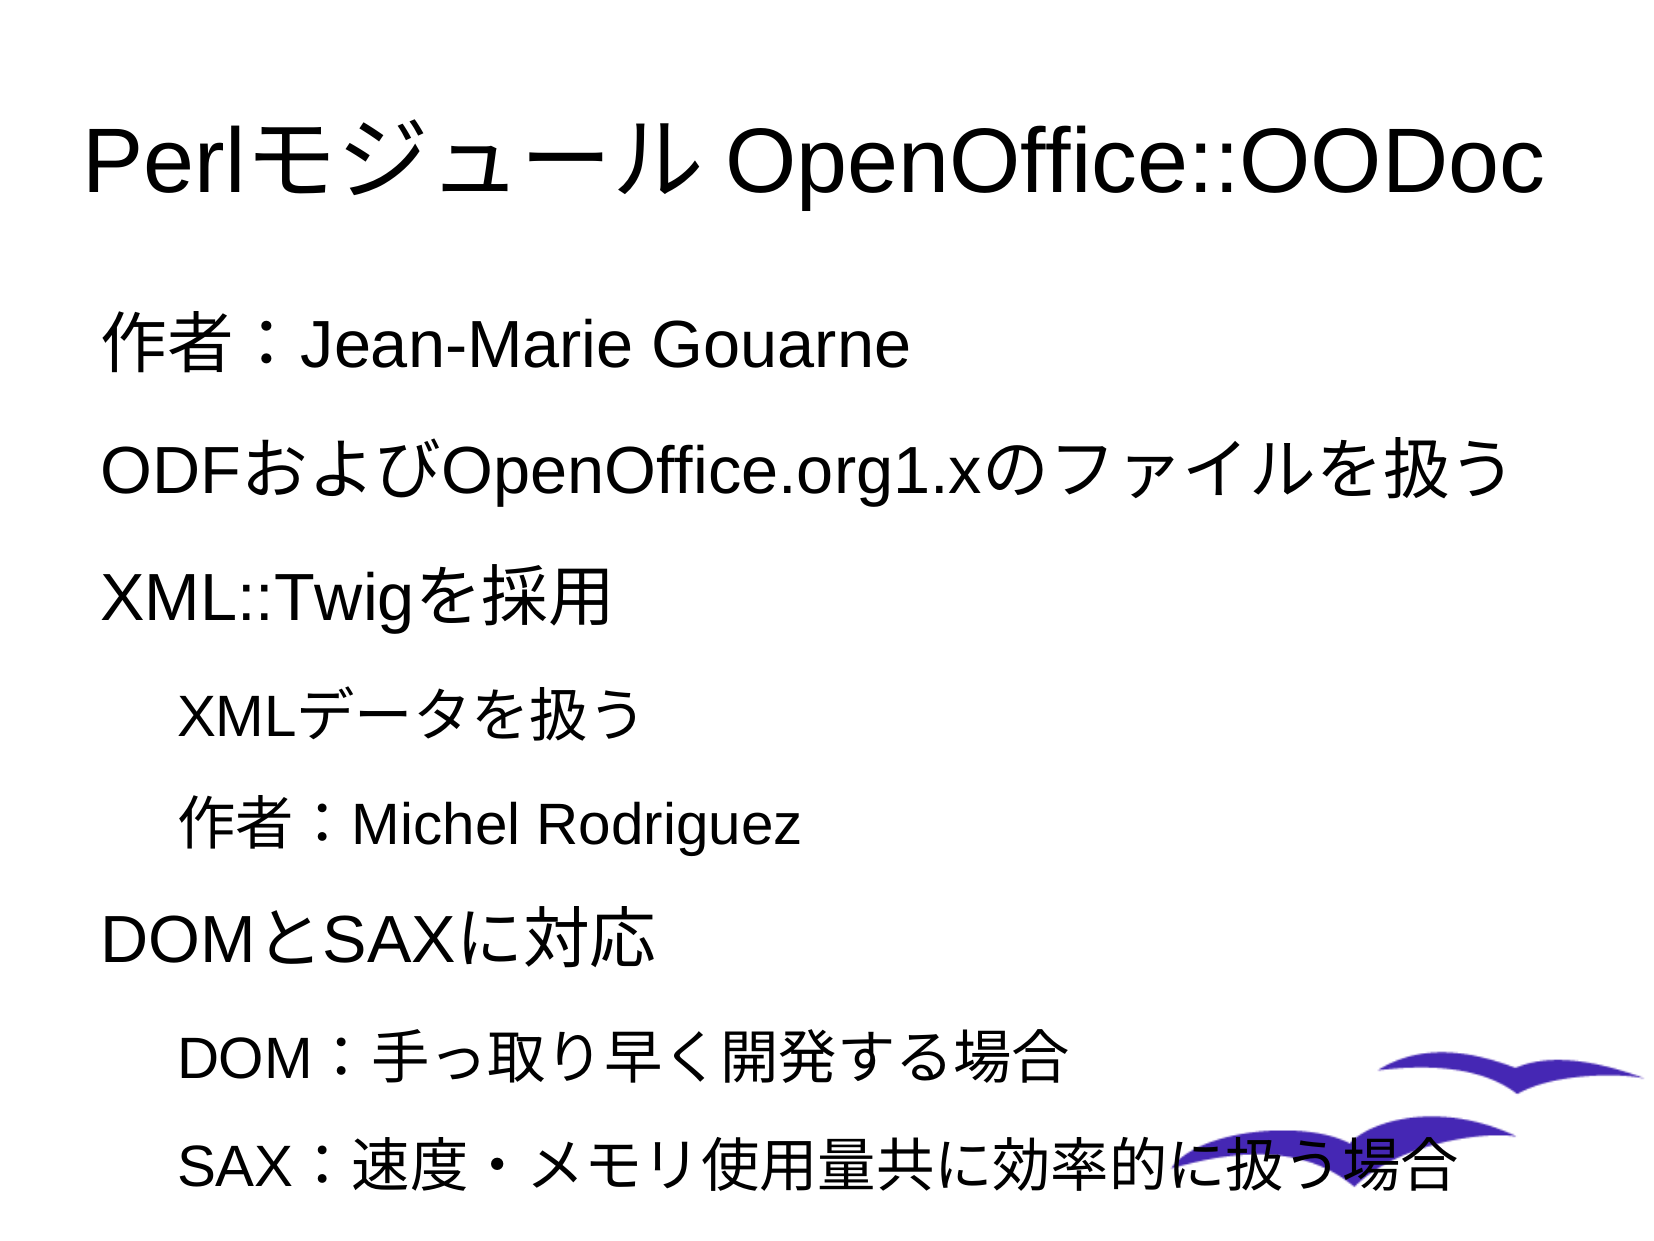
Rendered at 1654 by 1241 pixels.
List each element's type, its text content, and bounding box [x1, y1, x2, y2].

picture [1166, 1044, 1654, 1192]
list 作者：Jean-Marie Gouarne ODFおよびOpenOffice.org1.xのファイルを扱う XML::Twigを採用 XMLデータを扱う 作者：Michel Rodriguez DOMとSAXに対応 DOM：手っ取り早く開発する場合 SAX：速度・メモリ使用量共に効率的に扱う場合 [82, 290, 1571, 1109]
title Perlモジュール OpenOffice::OODoc [82, 49, 1571, 257]
